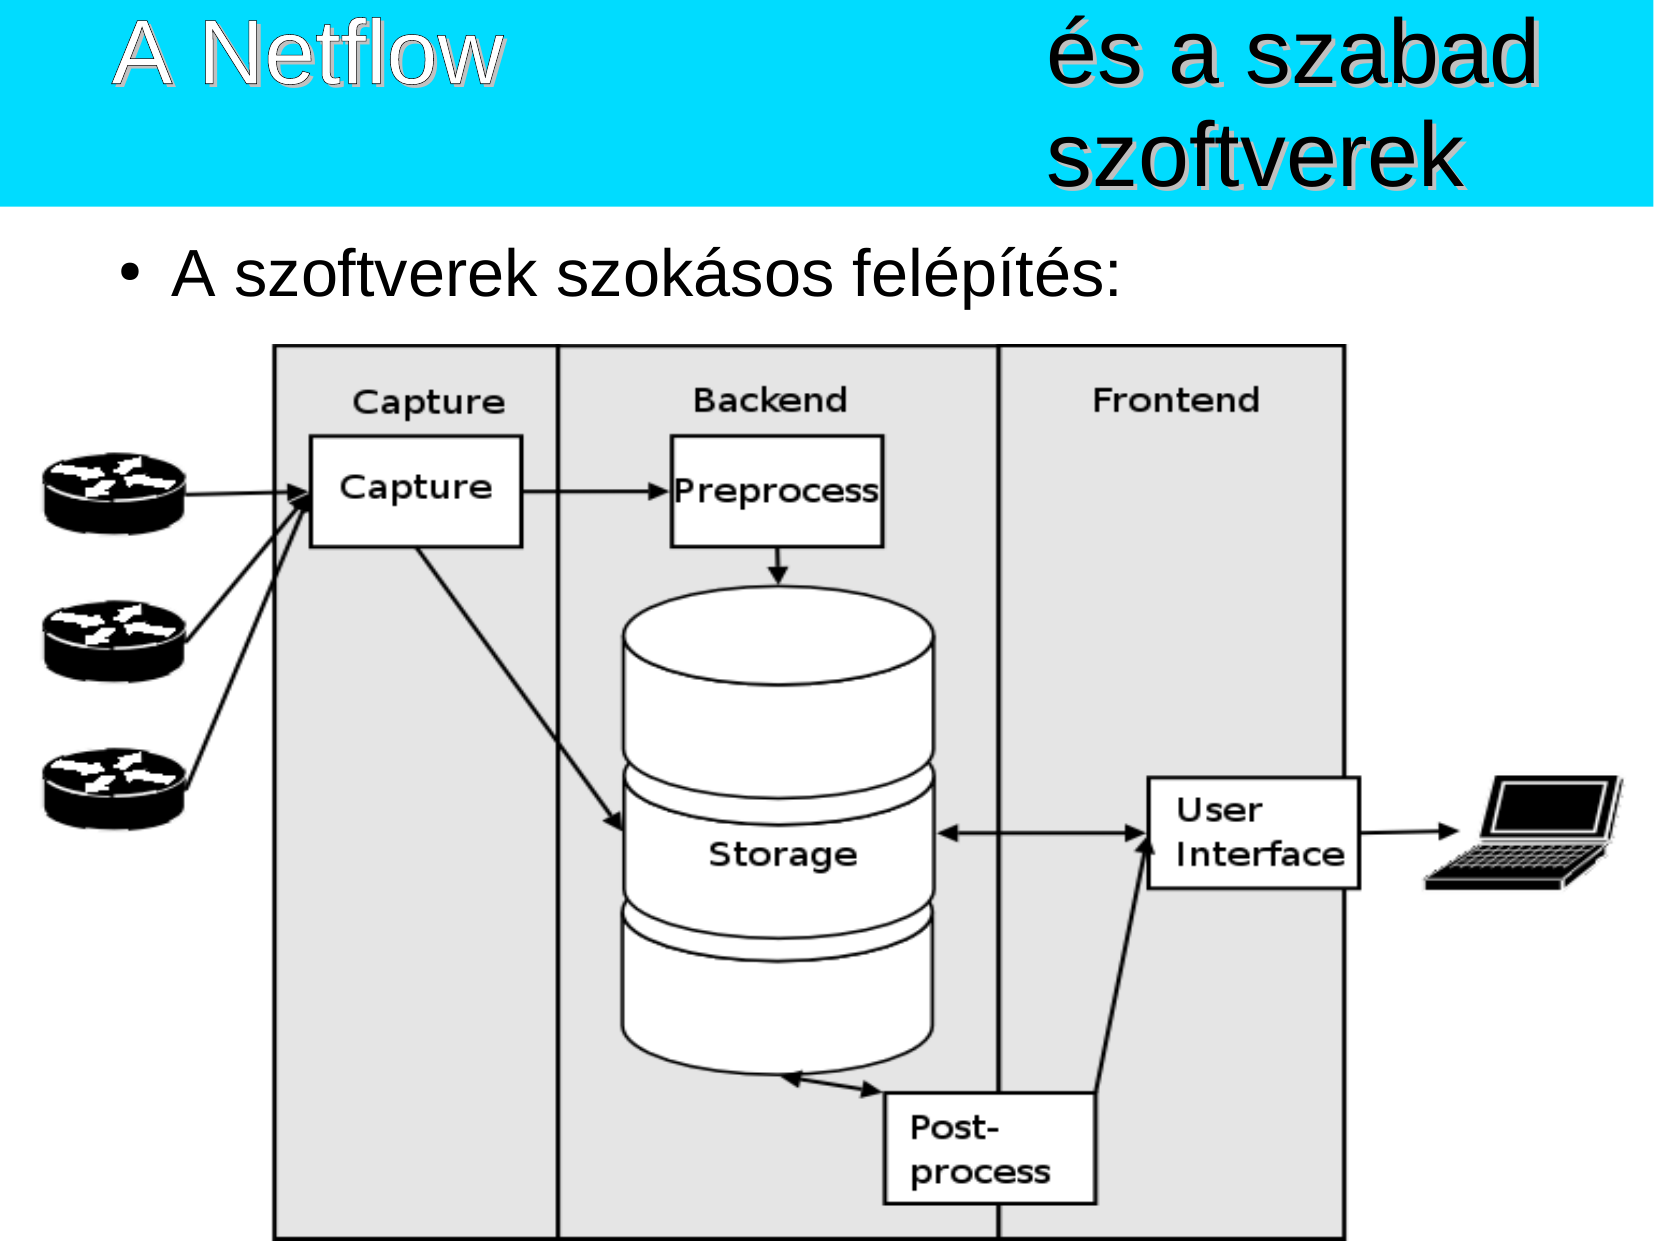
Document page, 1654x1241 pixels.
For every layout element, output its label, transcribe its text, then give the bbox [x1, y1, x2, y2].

picture [0, 344, 1654, 1241]
list A szoftverek szokásos felépítés: [82, 236, 1571, 344]
title A Netflow és a szabad szoftverek [0, 0, 1654, 207]
